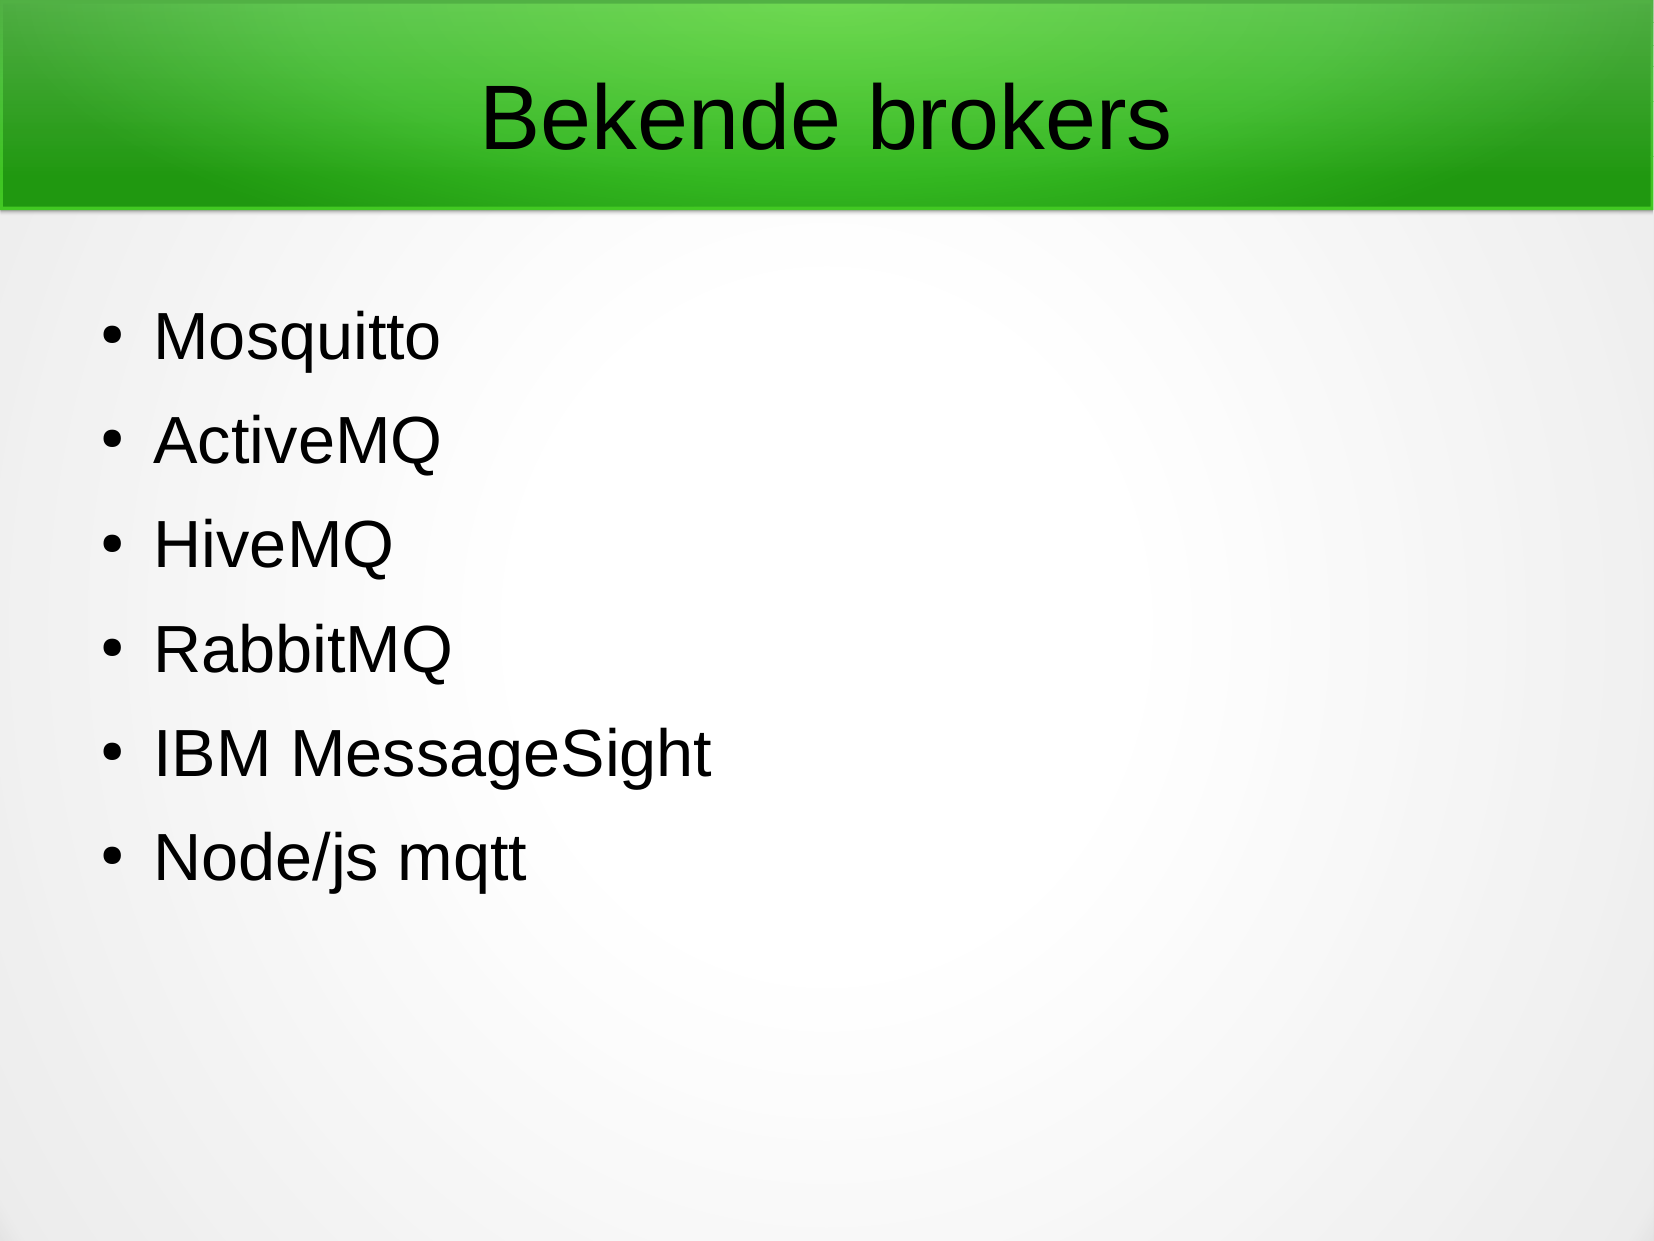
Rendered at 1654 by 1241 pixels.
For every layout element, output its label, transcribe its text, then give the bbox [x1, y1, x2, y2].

list Mosquitto ActiveMQ HiveMQ RabbitMQ IBM MessageSight Node/js mqtt [82, 299, 1571, 1019]
title Bekende brokers [82, 47, 1571, 189]
